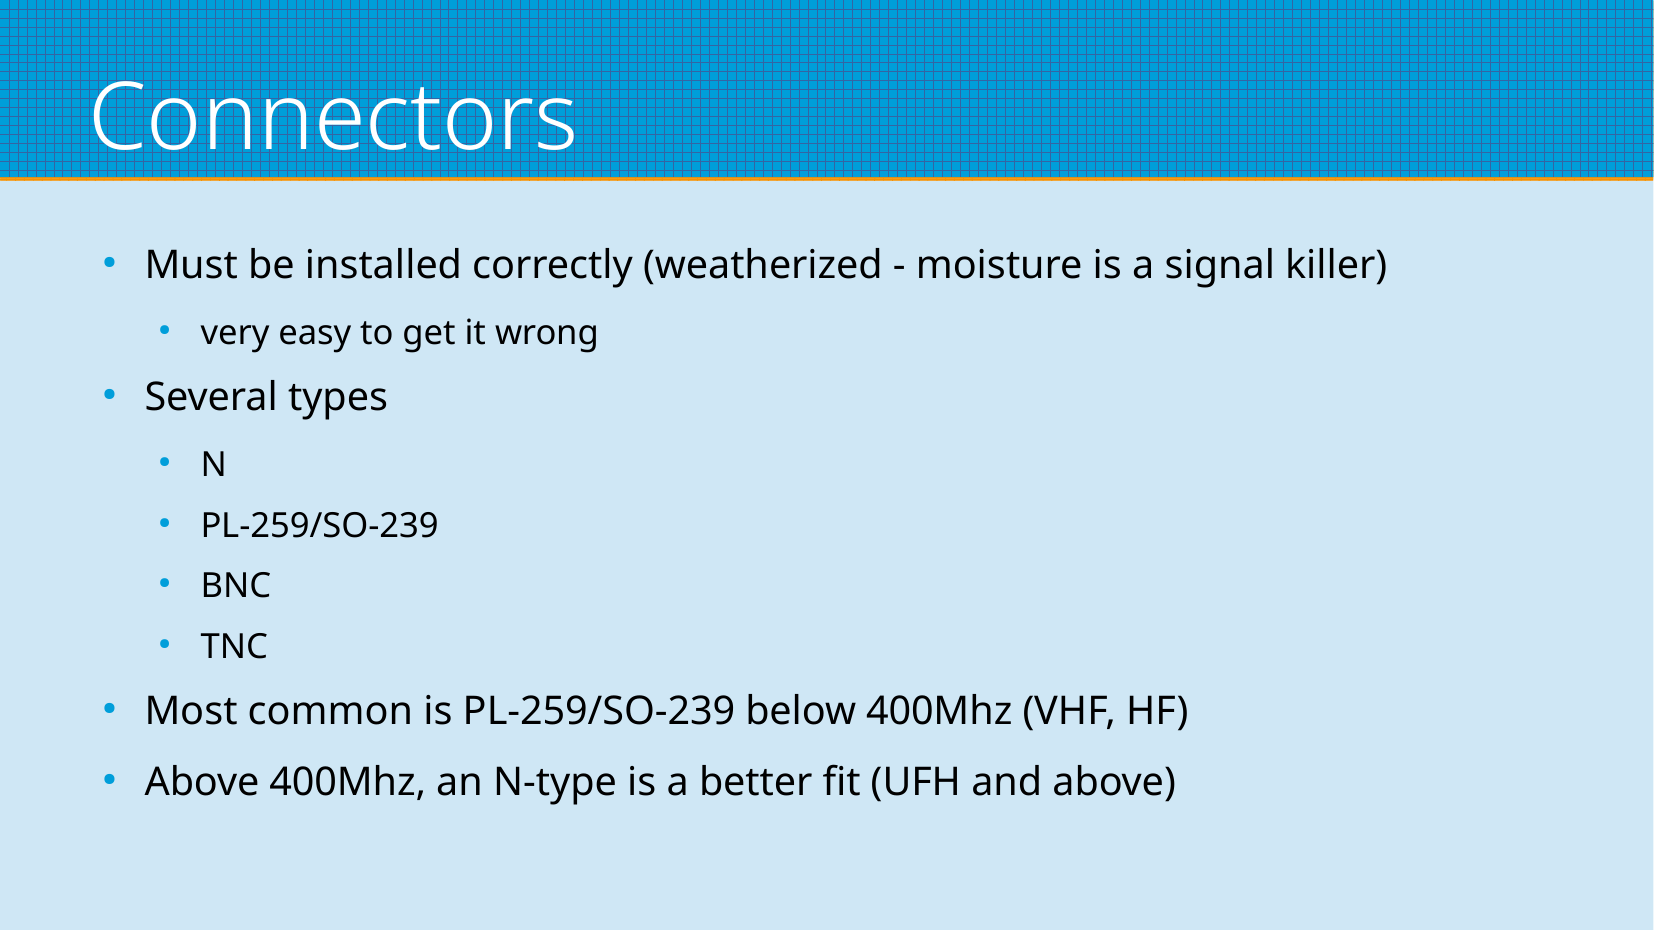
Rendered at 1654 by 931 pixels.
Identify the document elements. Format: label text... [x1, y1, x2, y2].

title Connectors [88, 14, 1565, 178]
list Must be installed correctly (weatherized - moisture is a signal killer) very easy to get it wrong Several types N PL-259/SO-239 BNC TNC Most common is PL-259/SO-239 below 400Mhz (VHF, HF) Above 400Mhz, an N-type is a better fit (UFH and above) [88, 236, 1565, 813]
